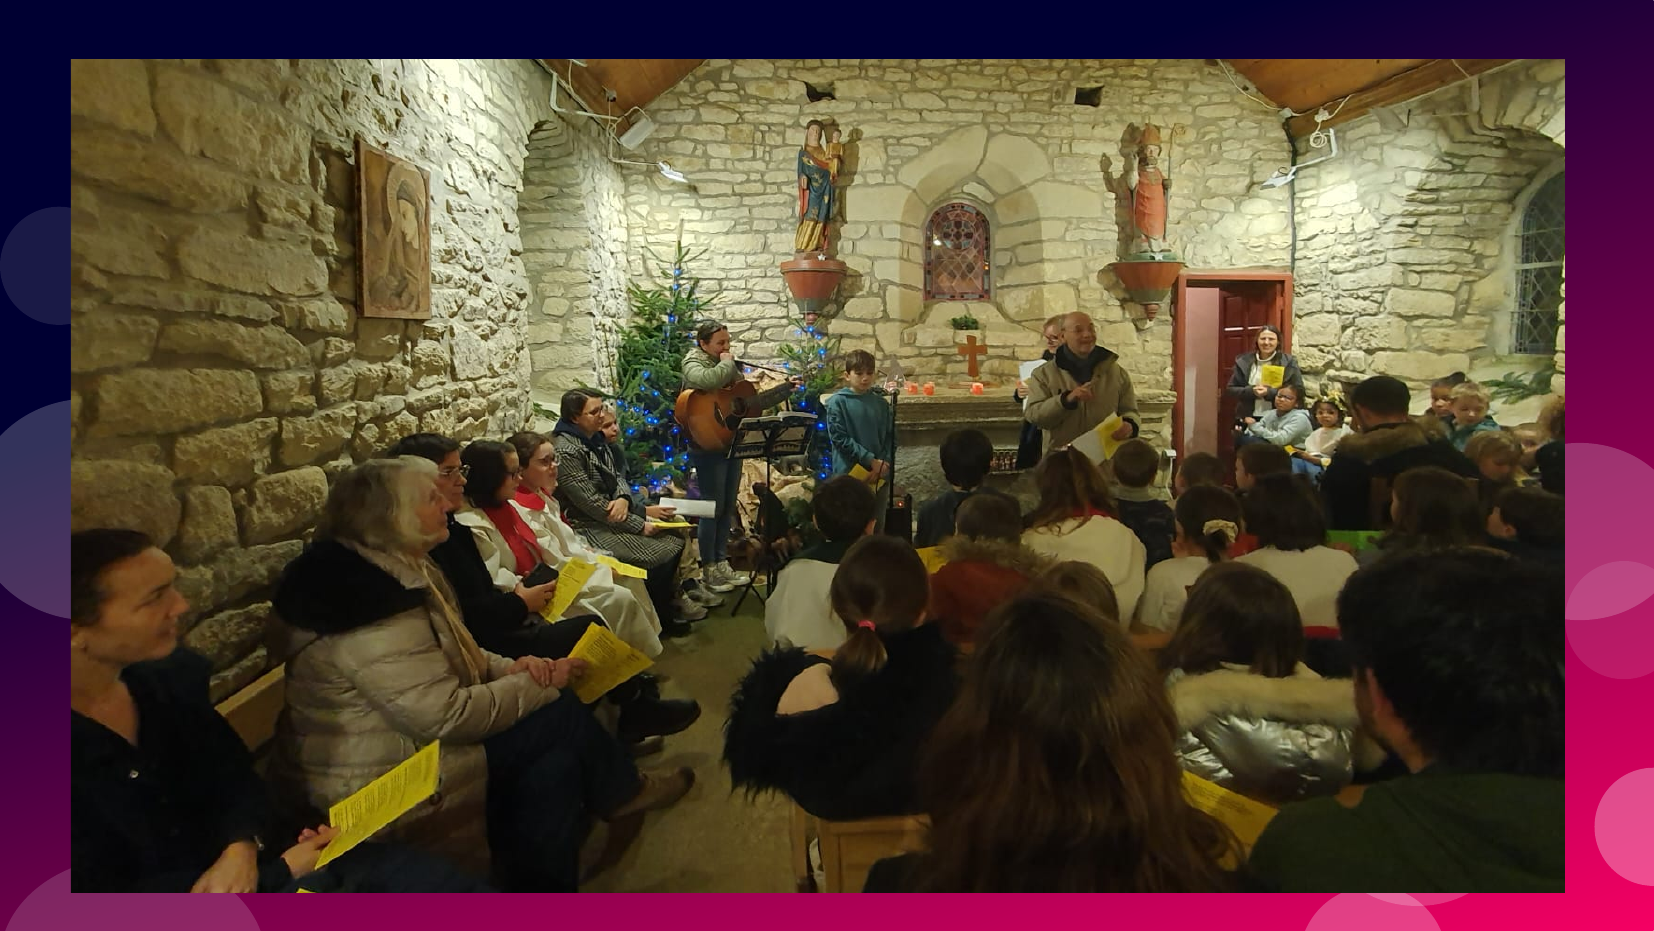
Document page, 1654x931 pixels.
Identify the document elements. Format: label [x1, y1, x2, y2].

picture [70, 59, 1565, 893]
